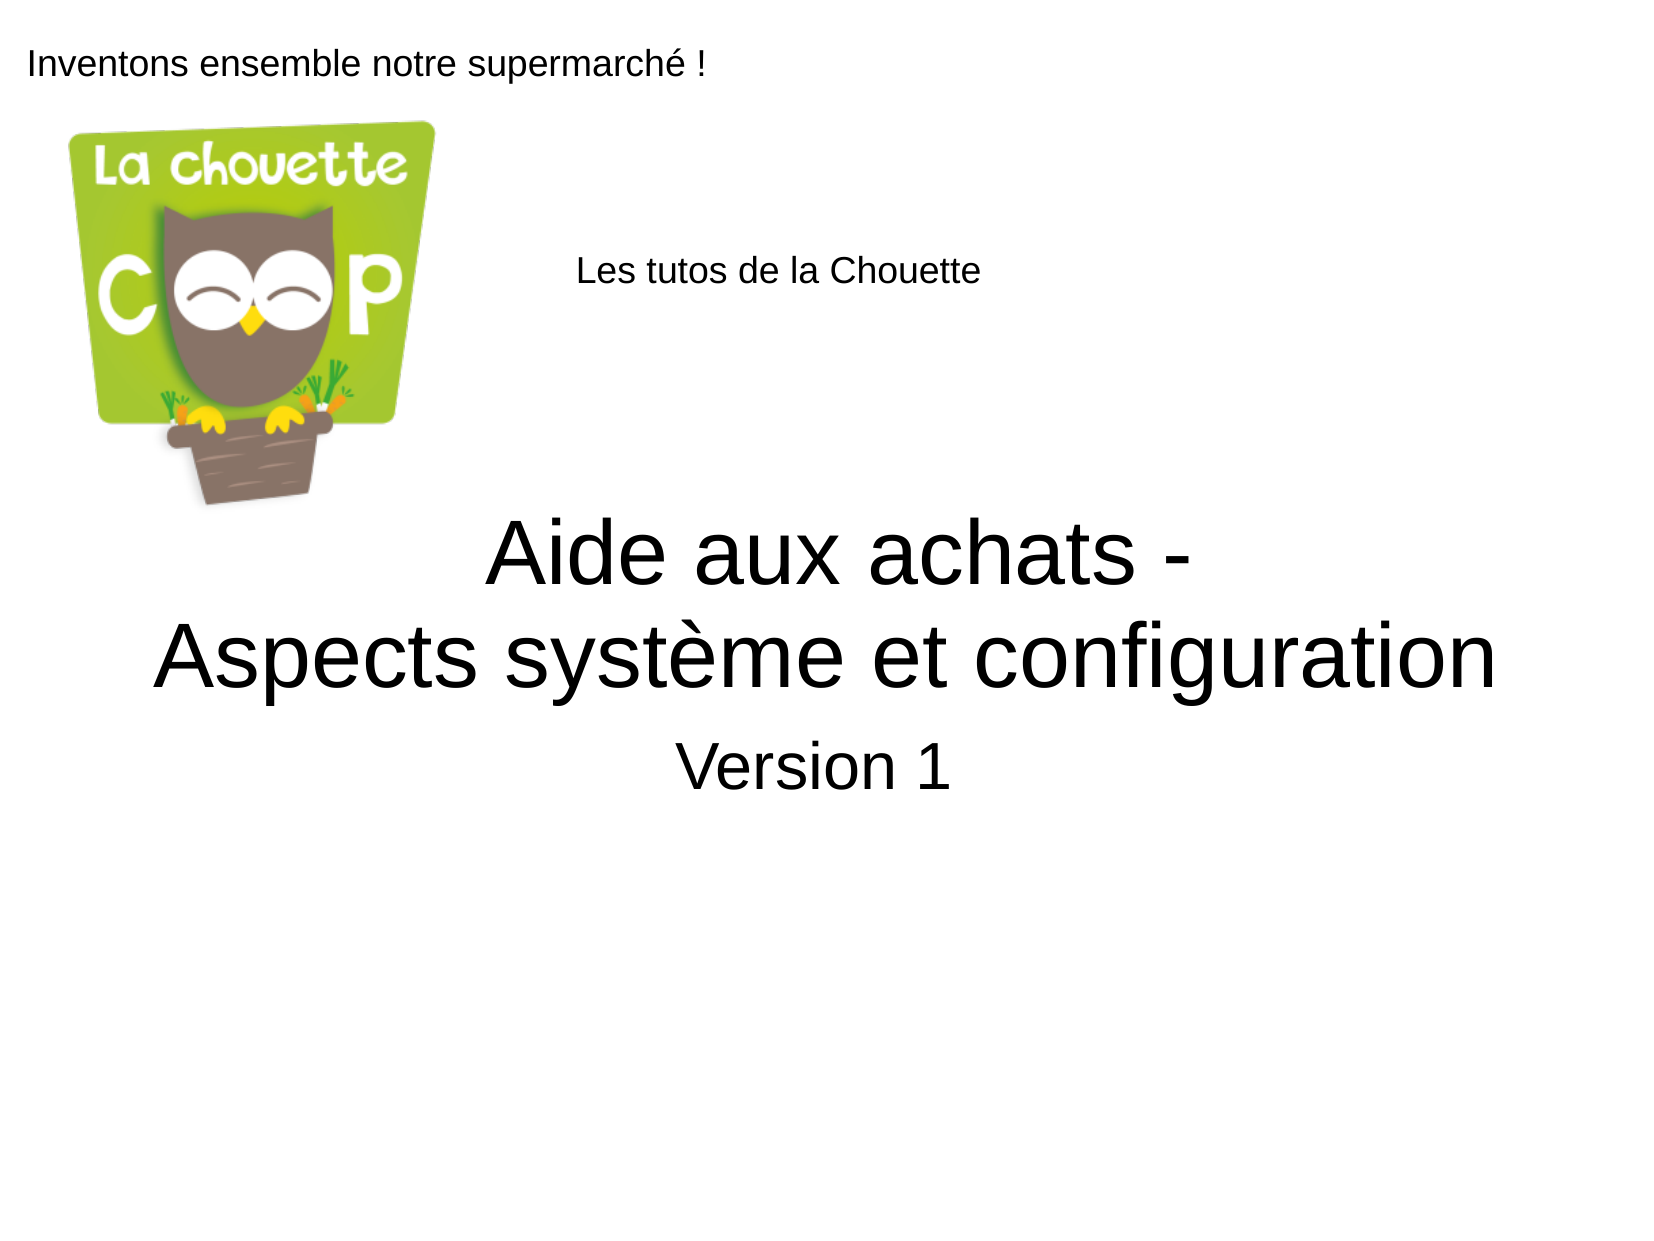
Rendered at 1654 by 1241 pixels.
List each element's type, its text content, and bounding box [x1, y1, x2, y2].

picture [59, 106, 447, 514]
subtitle Aide aux achats - Aspects système et configuration Version 1 [82, 496, 1571, 815]
text_box Les tutos de la Chouette [561, 242, 1271, 299]
text_box Inventons ensemble notre supermarché ! [11, 35, 722, 93]
